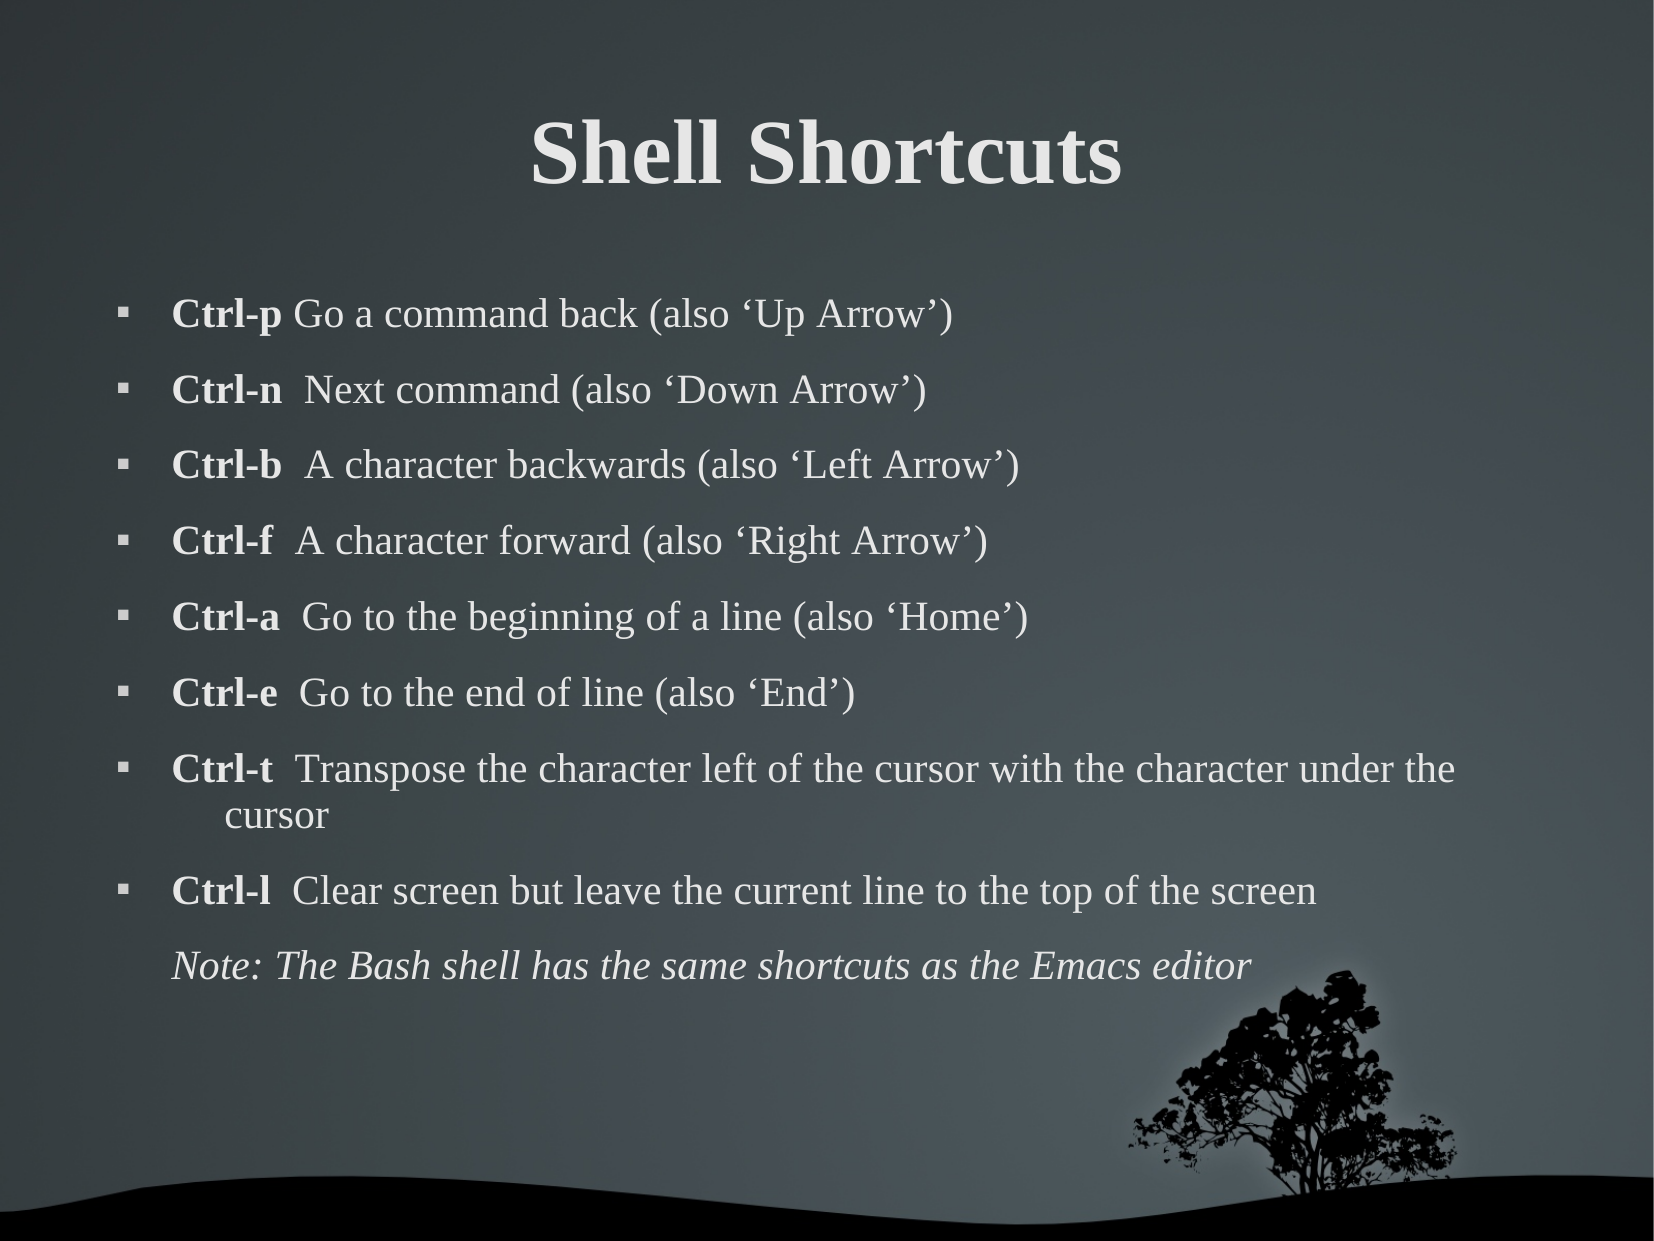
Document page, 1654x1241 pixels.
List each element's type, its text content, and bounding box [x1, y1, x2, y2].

title Shell Shortcuts [82, 19, 1571, 287]
list Ctrl-p Go a command back (also ‘Up Arrow’) Ctrl-n Next command (also ‘Down Arrow’) Ctrl-b A character backwards (also ‘Left Arrow’) Ctrl-f A character forward (also ‘Right Arrow’) Ctrl-a Go to the beginning of a line (also ‘Home’) Ctrl-e Go to the end of line (also ‘End’) Ctrl-t Transpose the character left of the cursor with the character under the cursor Ctrl-l Clear screen but leave the current line to the top of the screen Note: The Bash shell has the same shortcuts as the Emacs editor [82, 290, 1571, 1241]
picture [0, 0, 1654, 1241]
